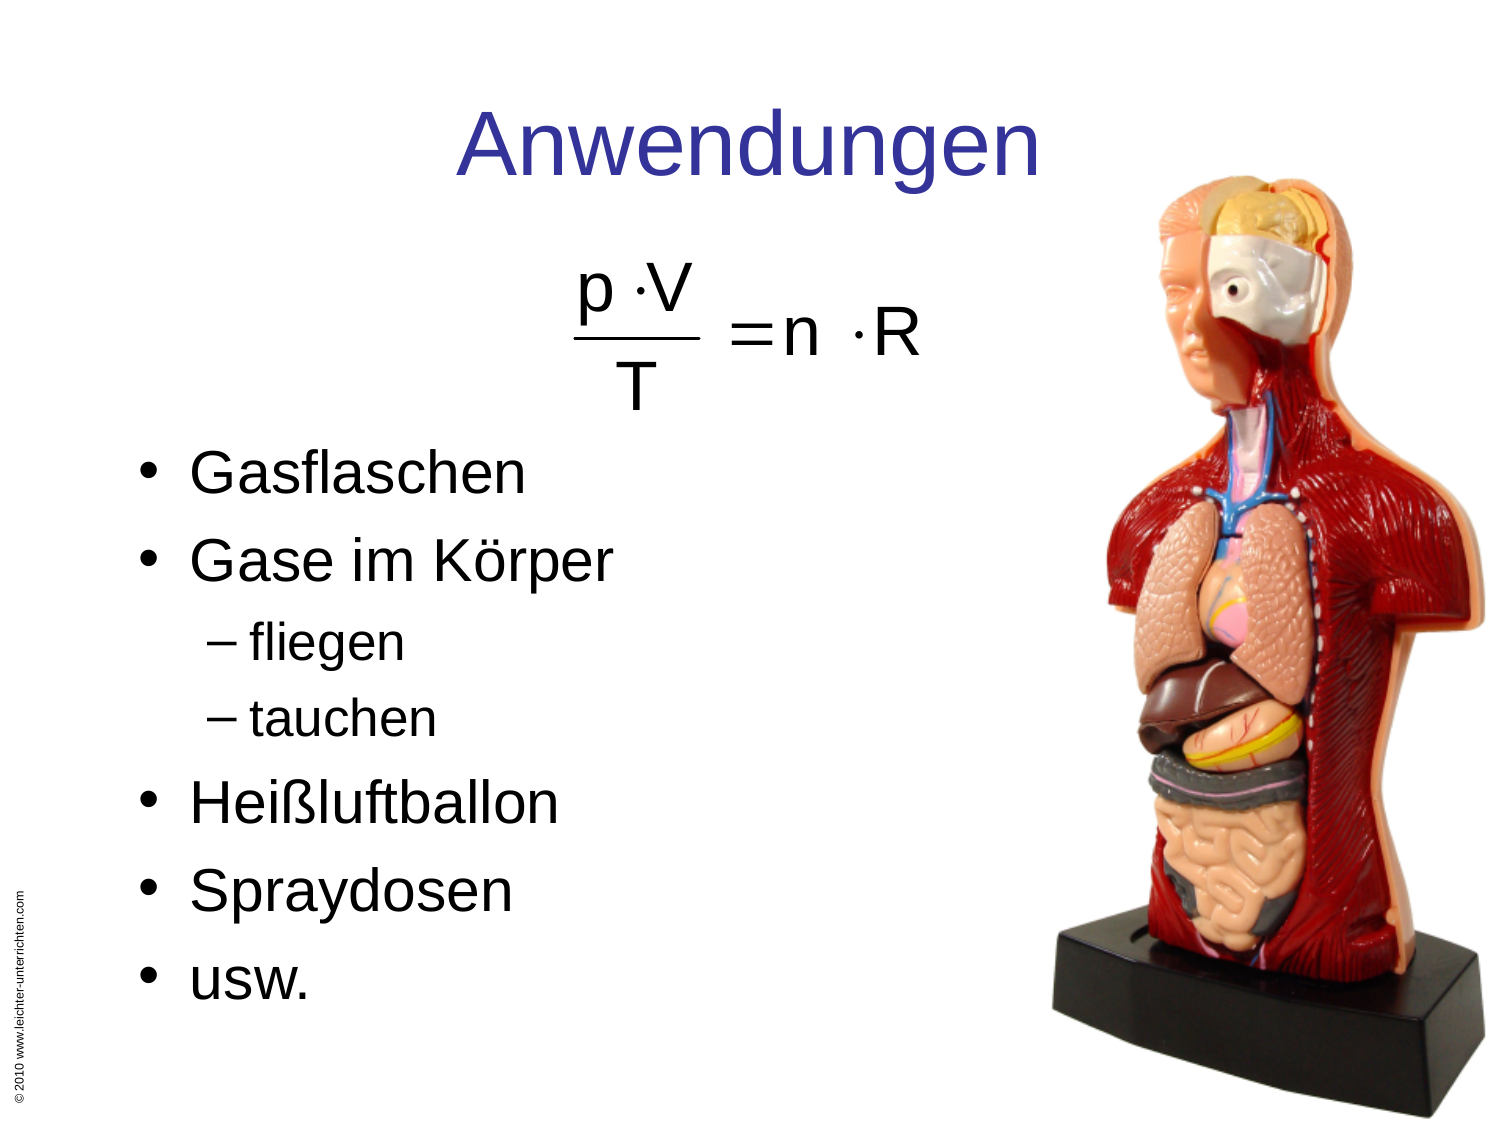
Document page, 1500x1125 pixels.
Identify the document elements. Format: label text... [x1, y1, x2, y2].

list Gasflaschen Gase im Körper fliegen tauchen Heißluftballon Spraydosen usw. [123, 425, 1093, 1023]
picture [1043, 173, 1500, 1125]
title Anwendungen [75, 45, 1426, 233]
chart [563, 244, 937, 426]
